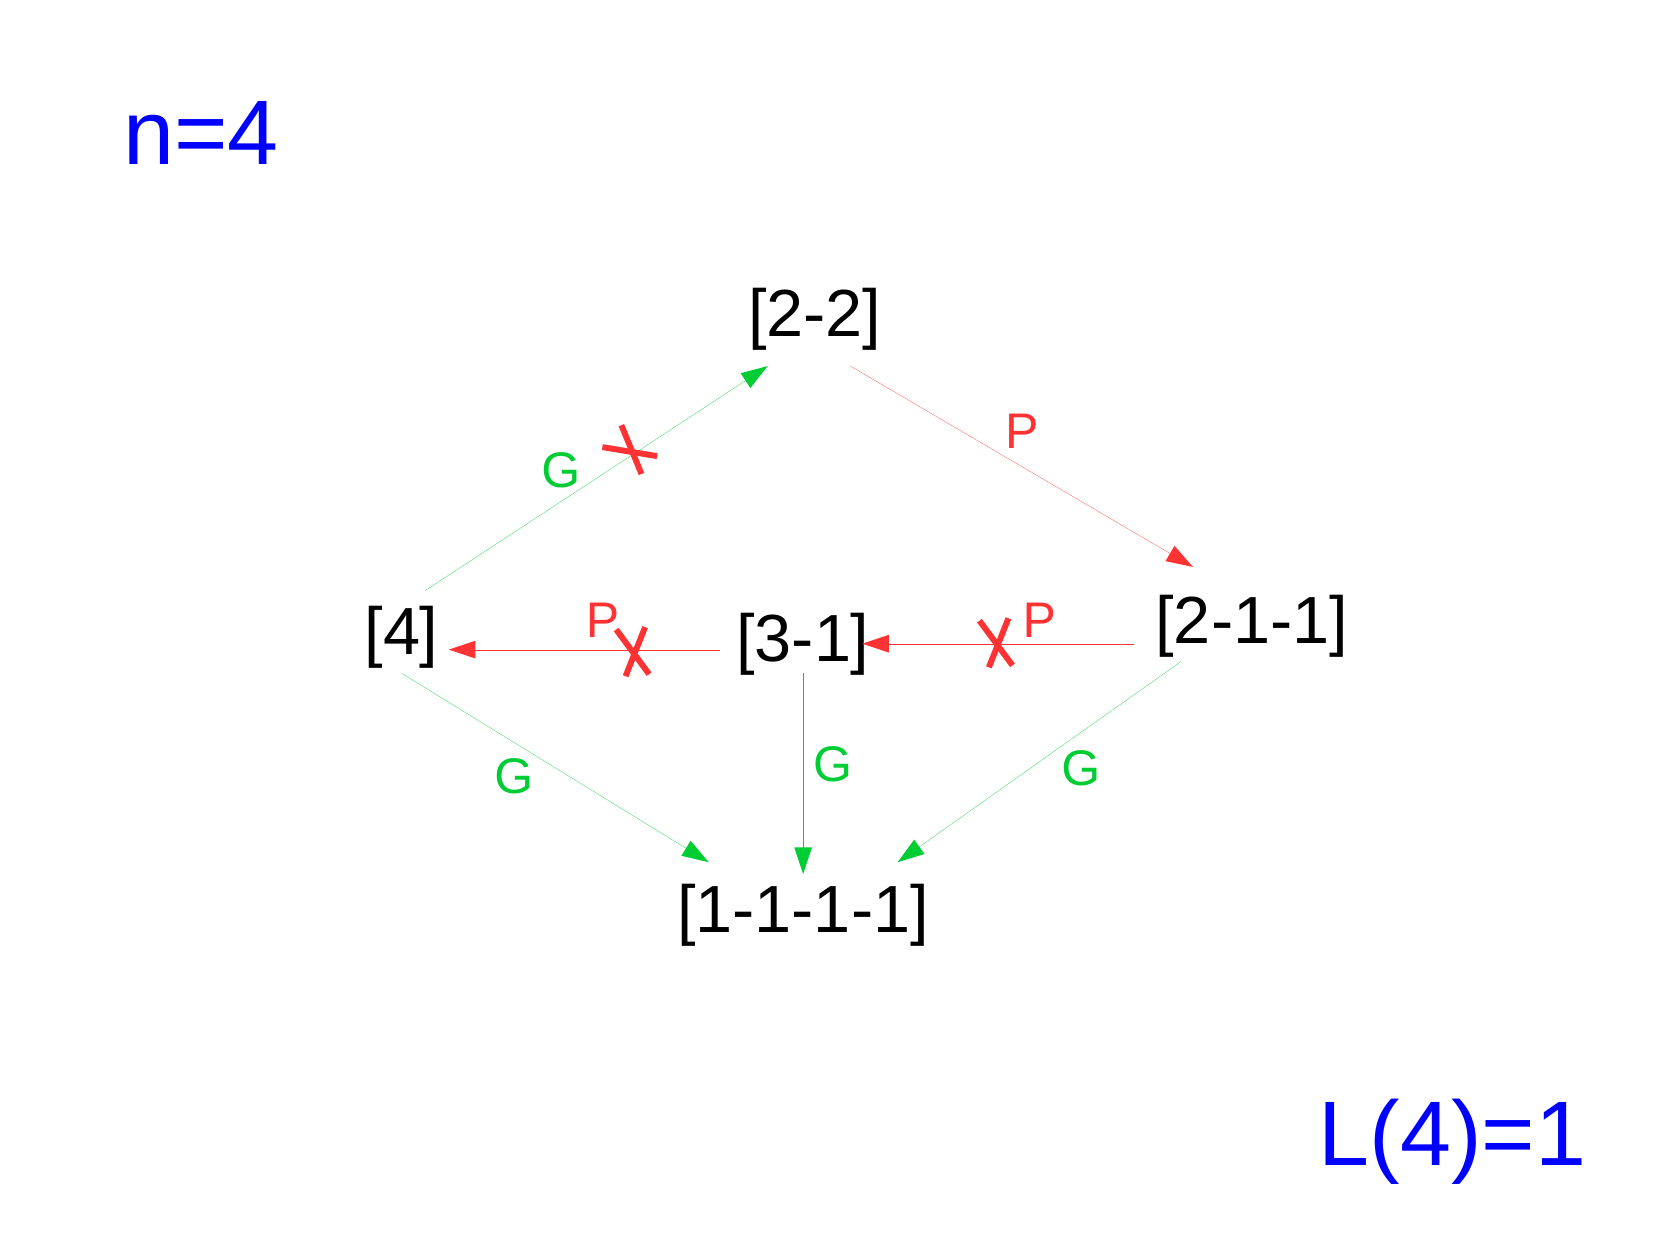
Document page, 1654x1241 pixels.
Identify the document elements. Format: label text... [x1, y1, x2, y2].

text_box G [472, 732, 556, 821]
text_box P [631, 662, 644, 674]
text_box P [980, 378, 1063, 485]
title n=4 [82, 29, 319, 237]
text_box G [519, 425, 603, 514]
text_box [2-1-1] [1122, 555, 1382, 686]
text_box [1-1-1-1] [673, 844, 934, 975]
text_box P [638, 641, 644, 660]
title L(4)=1 [1263, 1045, 1642, 1223]
text_box [2-2] [685, 259, 945, 367]
text_box P [561, 567, 644, 674]
text_box G [791, 720, 875, 809]
text_box P [998, 567, 1081, 674]
text_box [4] [271, 566, 532, 697]
text_box [3-1] [673, 585, 934, 692]
text_box G [1039, 726, 1123, 810]
